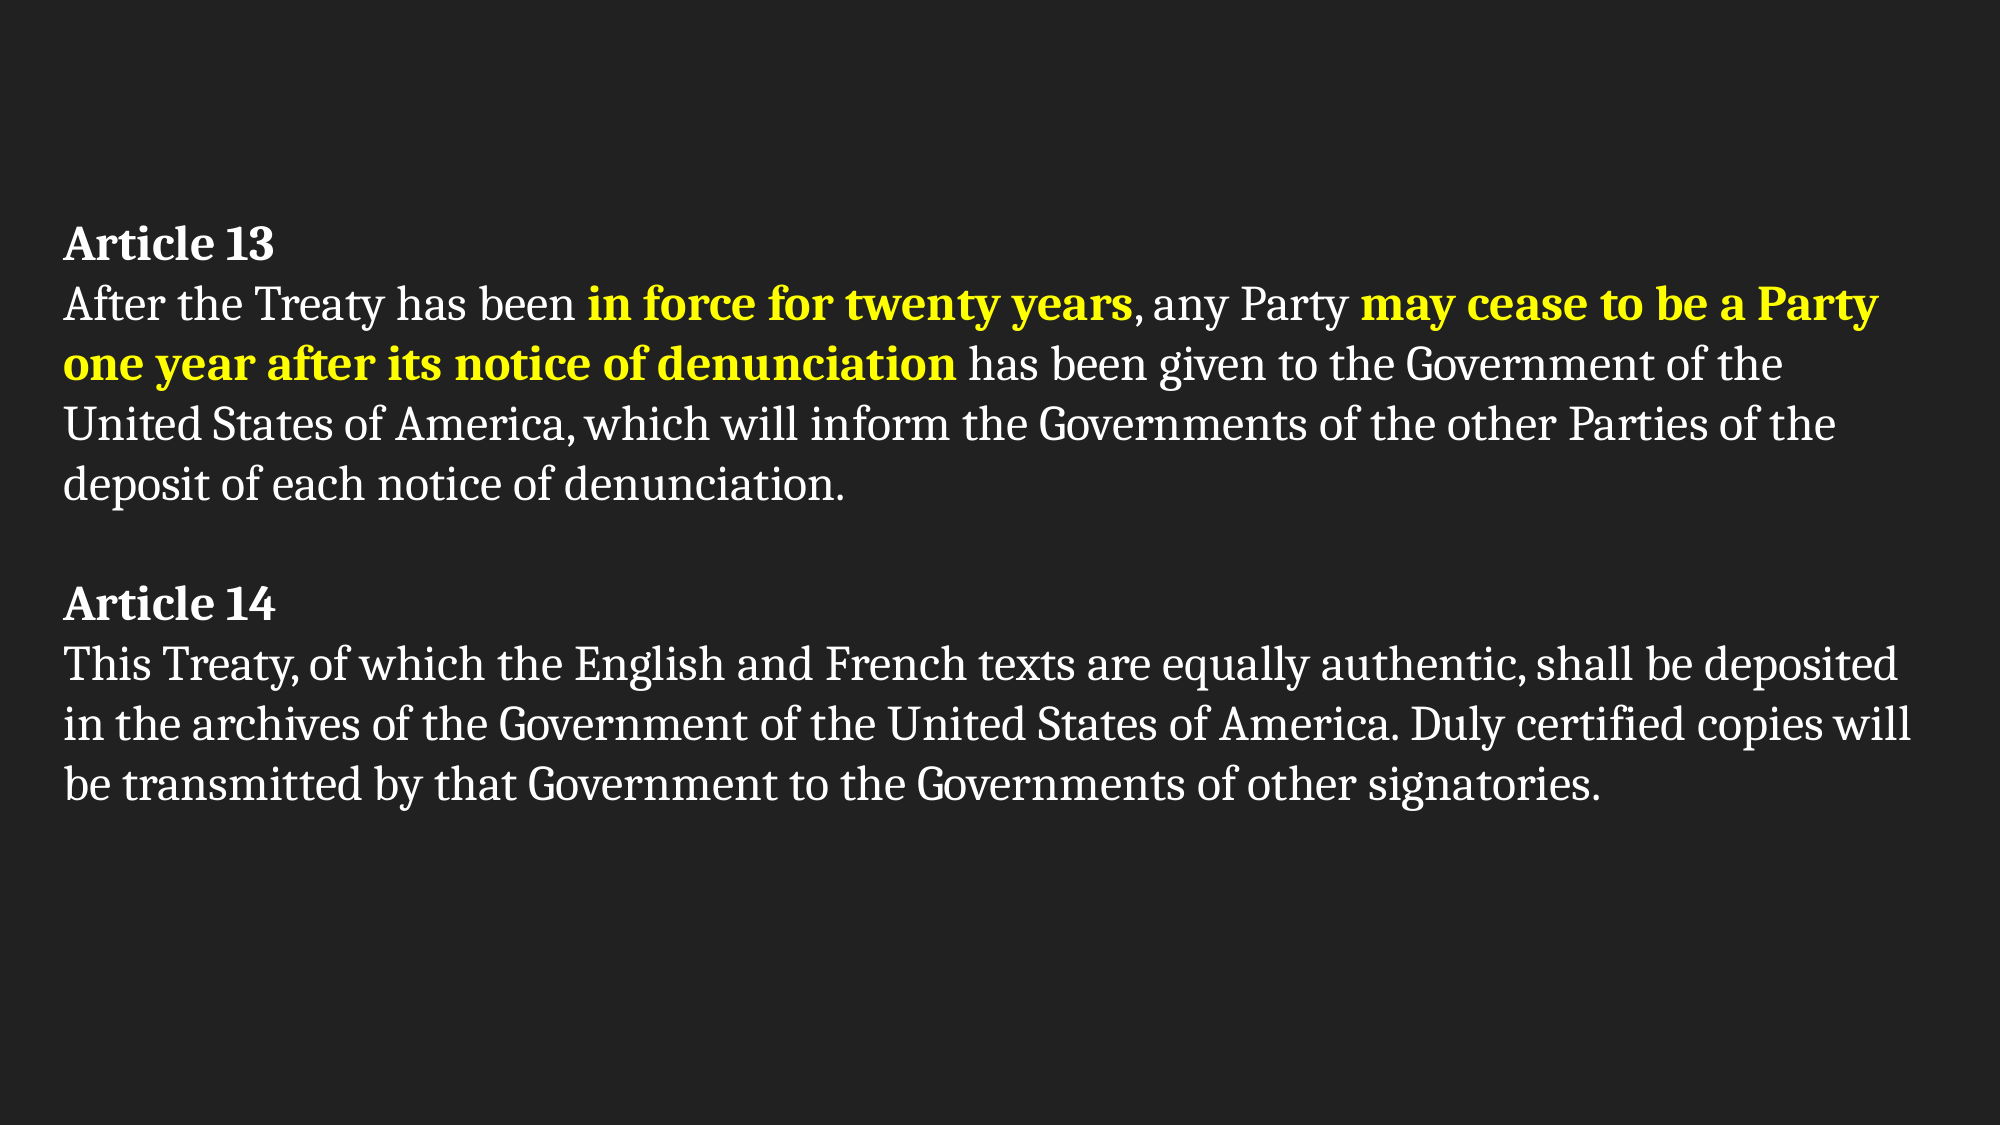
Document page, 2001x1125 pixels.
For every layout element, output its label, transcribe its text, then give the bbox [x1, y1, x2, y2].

text_box Article 13 After the Treaty has been in force for twenty years, any Party may cease to be a Party one year after its notice of denunciation has been given to the Government of the United States of America, which will inform the Governments of the other Parties of the deposit of each notice of denunciation. Article 14 This Treaty, of which the English and French texts are equally authentic, shall be deposited in the archives of the Government of the United States of America. Duly certified copies will be transmitted by that Government to the Governments of other signatories. [48, 203, 1935, 818]
